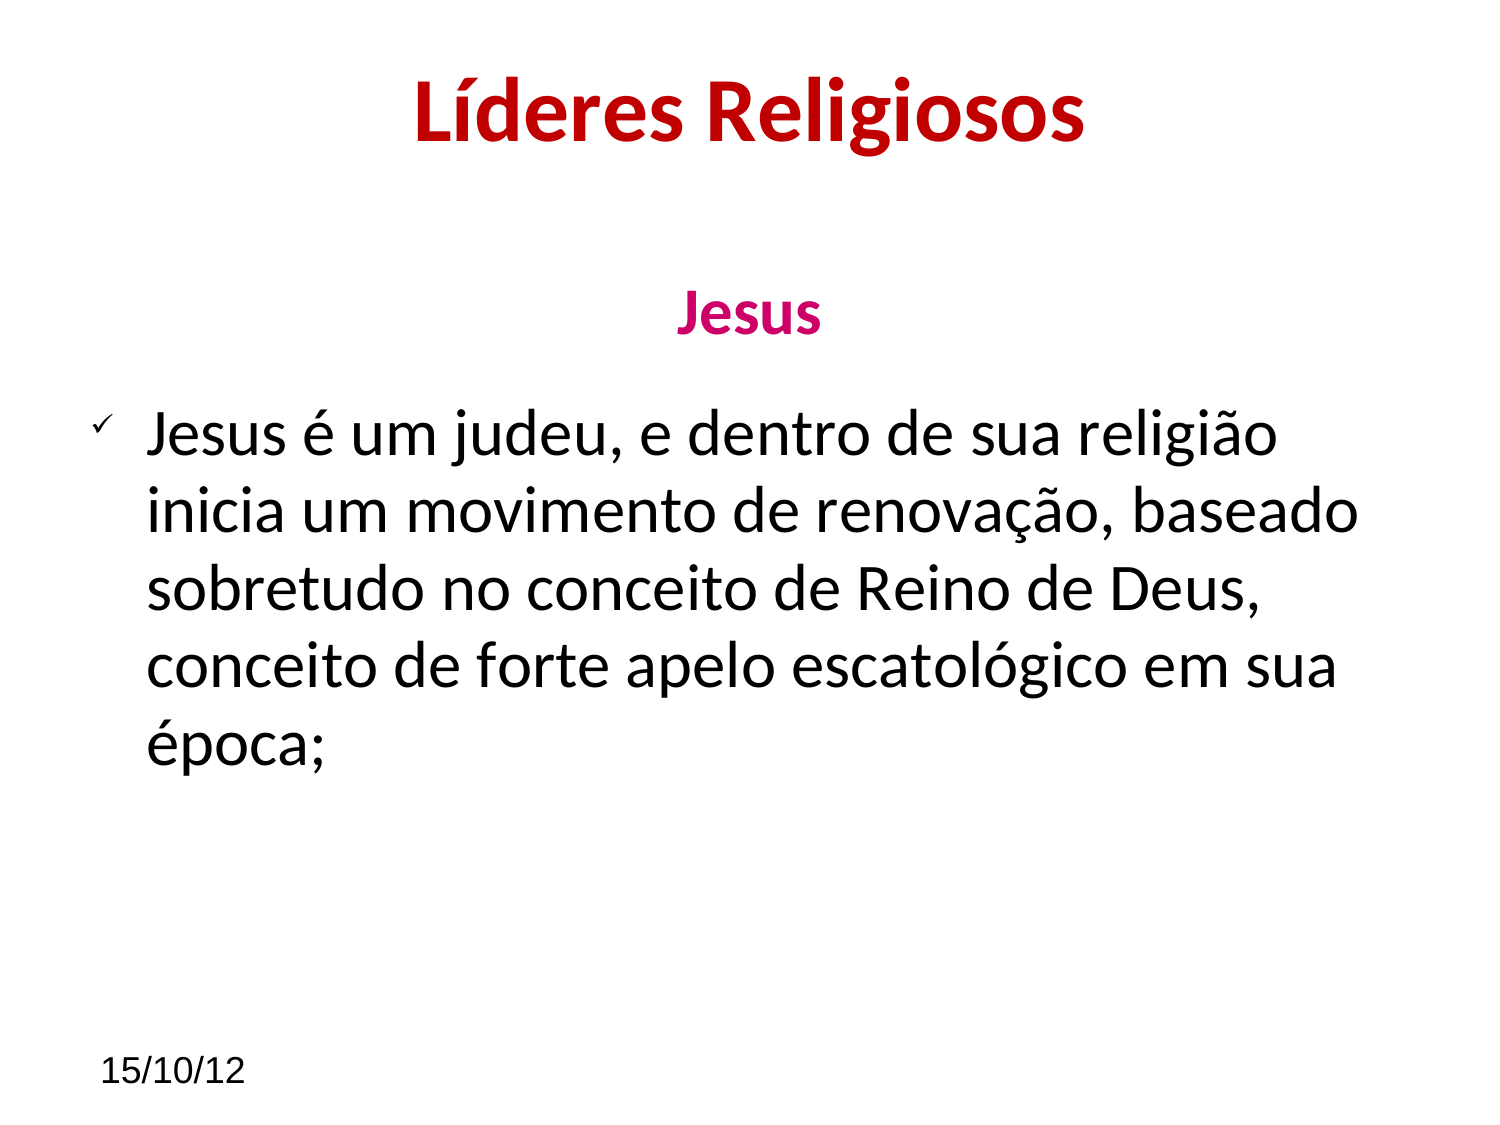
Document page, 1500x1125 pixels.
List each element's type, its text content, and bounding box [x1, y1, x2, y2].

title Líderes Religiosos [75, 45, 1426, 233]
text_box Jesus Jesus é um judeu, e dentro de sua religião inicia um movimento de renovação, baseado sobretudo no conceito de Reino de Deus, conceito de forte apelo escatológico em sua época; [75, 262, 1426, 1005]
